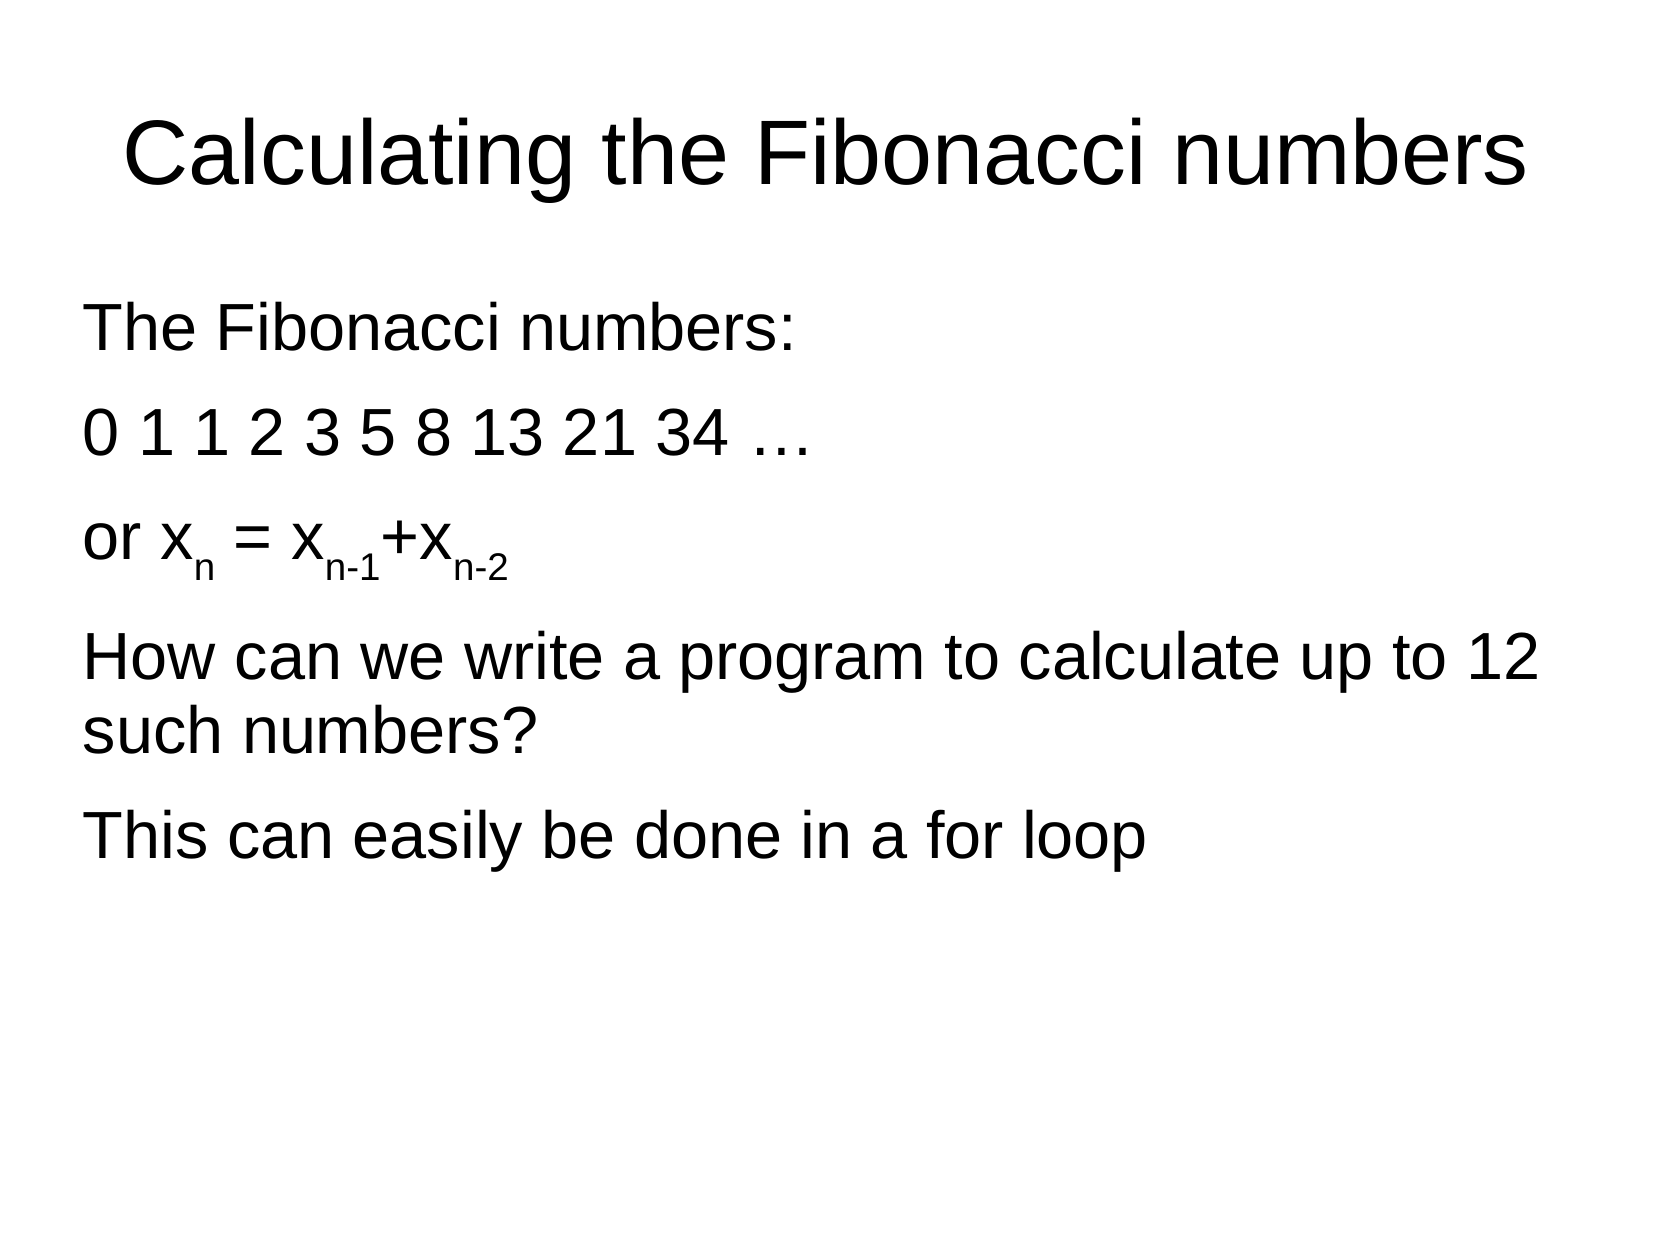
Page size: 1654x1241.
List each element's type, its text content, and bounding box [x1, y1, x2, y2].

title Calculating the Fibonacci numbers [82, 49, 1571, 257]
list The Fibonacci numbers: 0 1 1 2 3 5 8 13 21 34 … or xn = xn-1+xn-2 How can we write a program to calculate up to 12 such numbers? This can easily be done in a for loop [82, 290, 1571, 1010]
